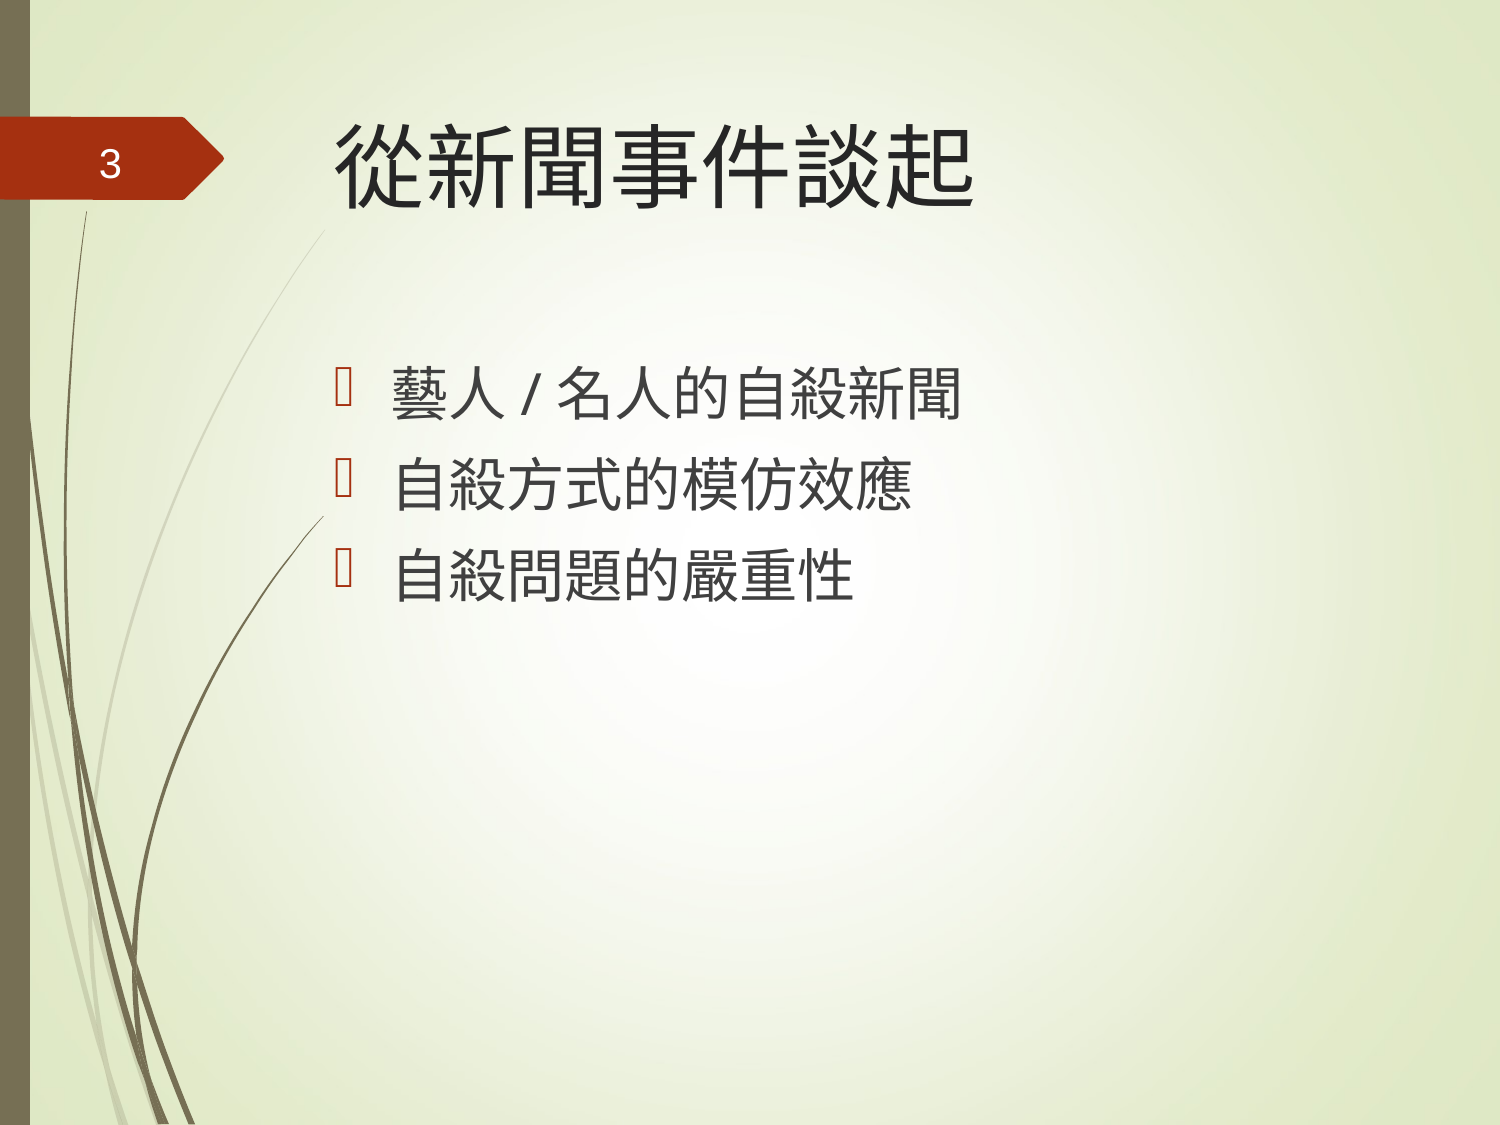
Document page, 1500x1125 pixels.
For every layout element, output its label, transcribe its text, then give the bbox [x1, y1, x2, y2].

list 藝人/名人的自殺新聞 自殺方式的模仿效應 自殺問題的嚴重性 [318, 350, 1401, 970]
text_box [83, 129, 180, 190]
title 從新聞事件談起 [319, 102, 1401, 313]
